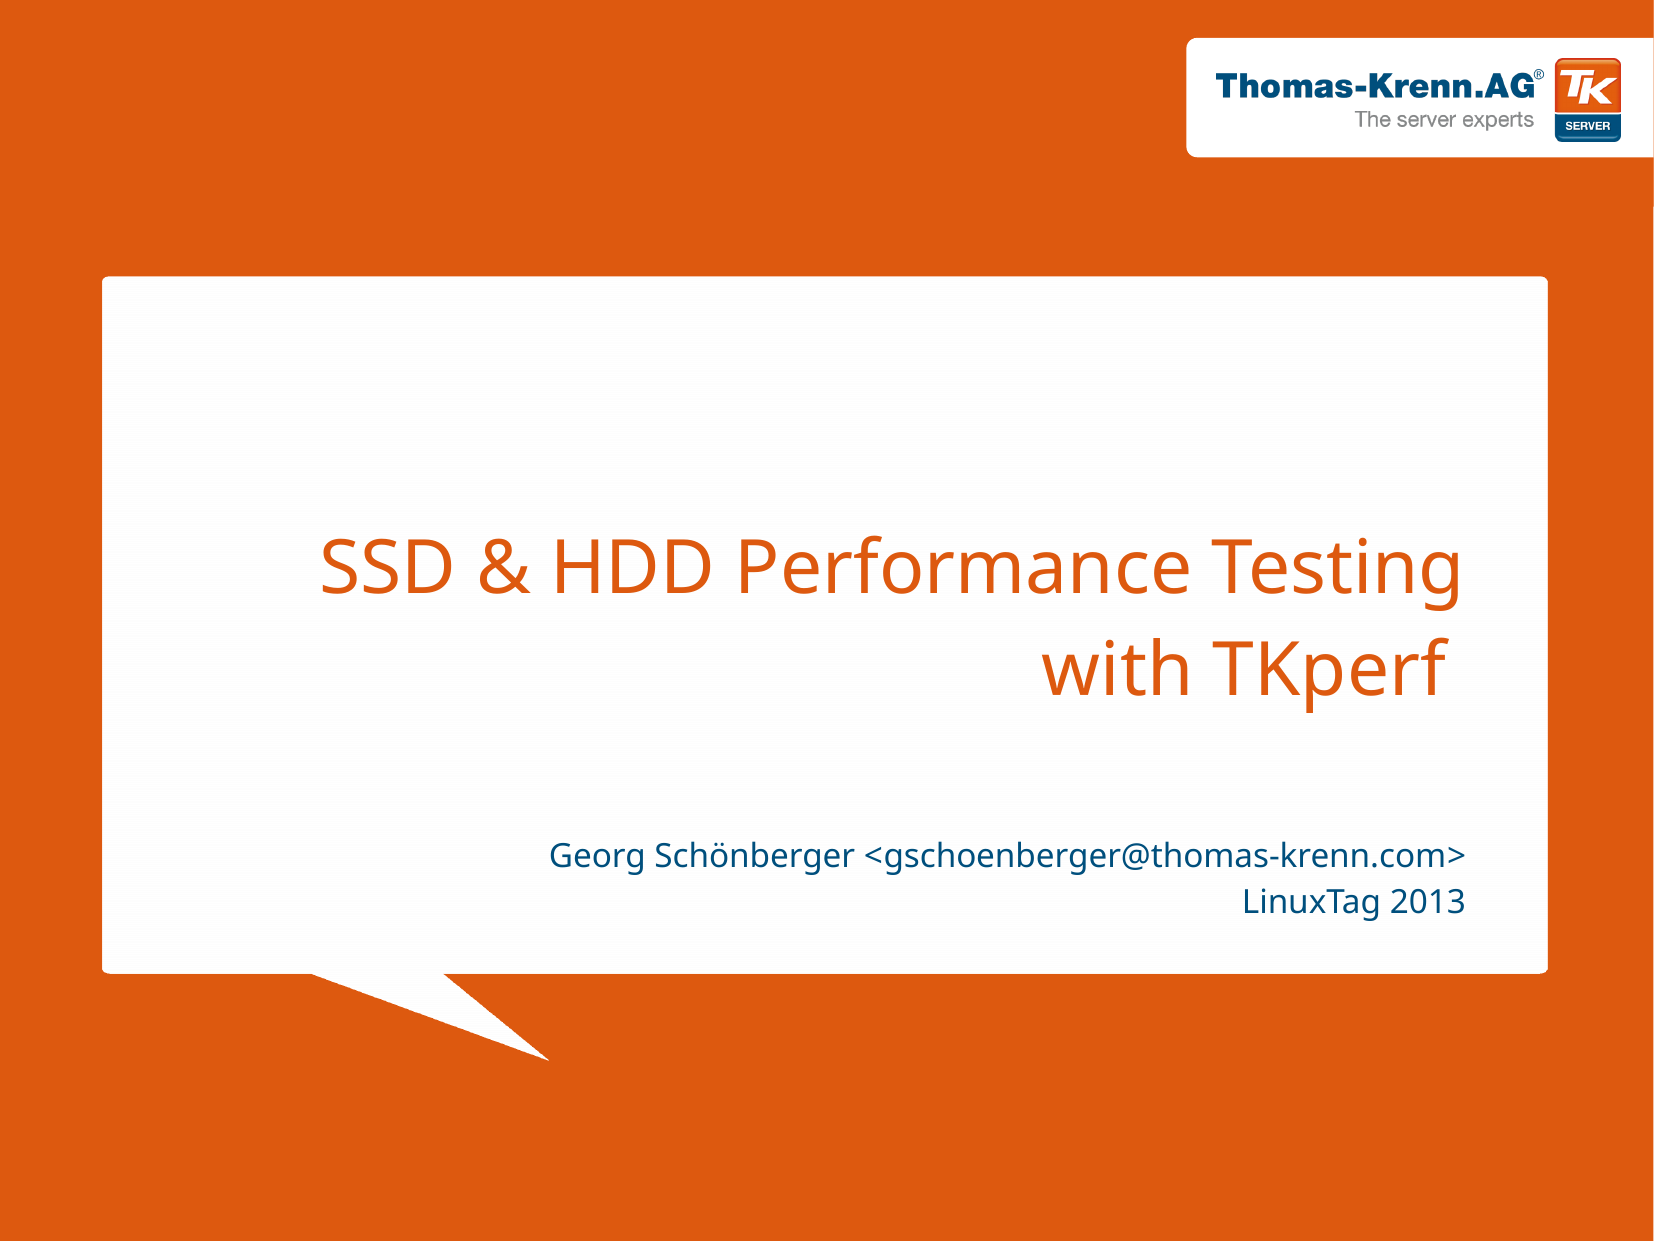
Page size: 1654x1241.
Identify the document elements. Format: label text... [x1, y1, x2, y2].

picture [1216, 58, 1621, 142]
title Georg Schönberger <gschoenberger@thomas-krenn.com> LinuxTag 2013 [202, 822, 1466, 934]
text_box [0, 0, 1654, 1241]
picture [97, 273, 1552, 1068]
title SSD & HDD Performance Testing with TKperf [202, 485, 1466, 745]
